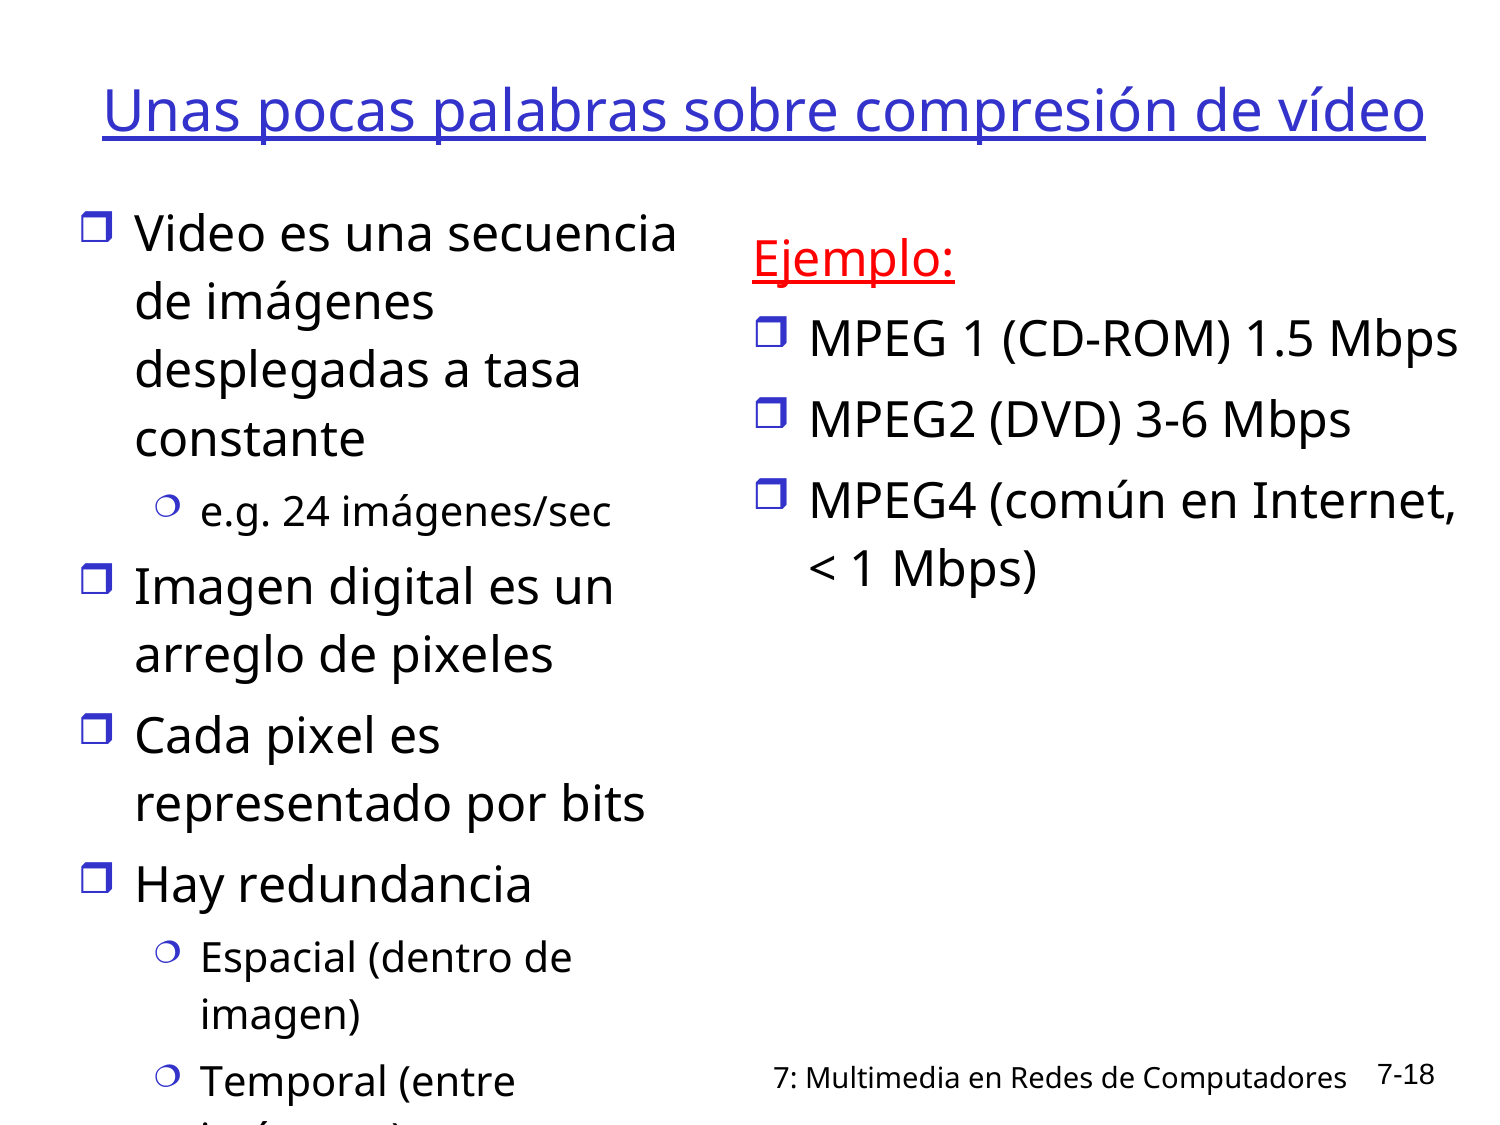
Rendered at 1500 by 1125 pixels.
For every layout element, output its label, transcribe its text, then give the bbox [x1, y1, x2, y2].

list Video es una secuencia de imágenes desplegadas a tasa constante e.g. 24 imágenes/sec Imagen digital es un arreglo de pixeles Cada pixel es representado por bits Hay redundancia Espacial (dentro de imagen) Temporal (entre imágenes) [63, 190, 713, 1105]
list Ejemplo: MPEG 1 (CD-ROM) 1.5 Mbps MPEG2 (DVD) 3-6 Mbps MPEG4 (común en Internet, < 1 Mbps) [737, 215, 1500, 1021]
title Unas pocas palabras sobre compresión de vídeo [87, 33, 1460, 185]
